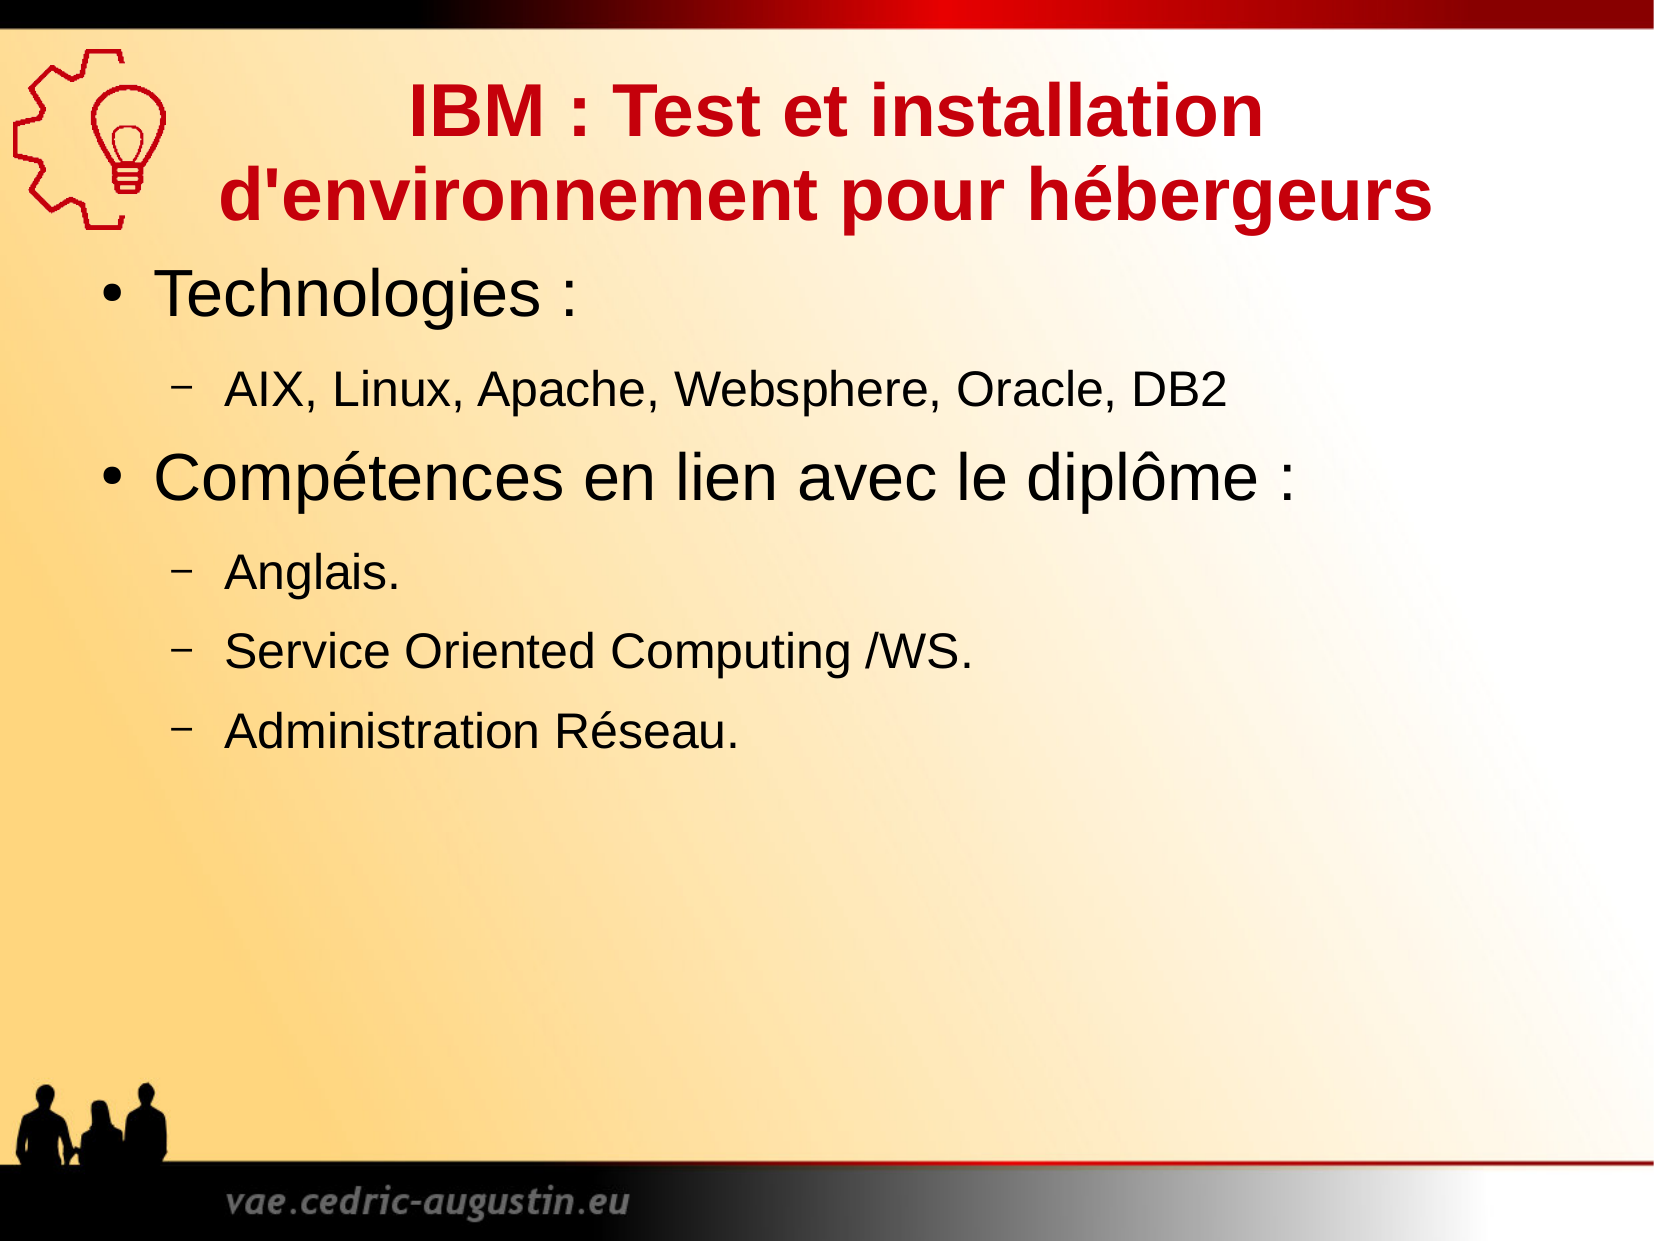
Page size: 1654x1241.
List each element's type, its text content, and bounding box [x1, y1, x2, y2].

list Technologies : AIX, Linux, Apache, Websphere, Oracle, DB2 Compétences en lien avec le diplôme : Anglais. Service Oriented Computing /WS. Administration Réseau. [82, 256, 1571, 1099]
title IBM : Test et installation d'environnement pour hébergeurs [82, 49, 1571, 256]
picture [0, 0, 1654, 1241]
